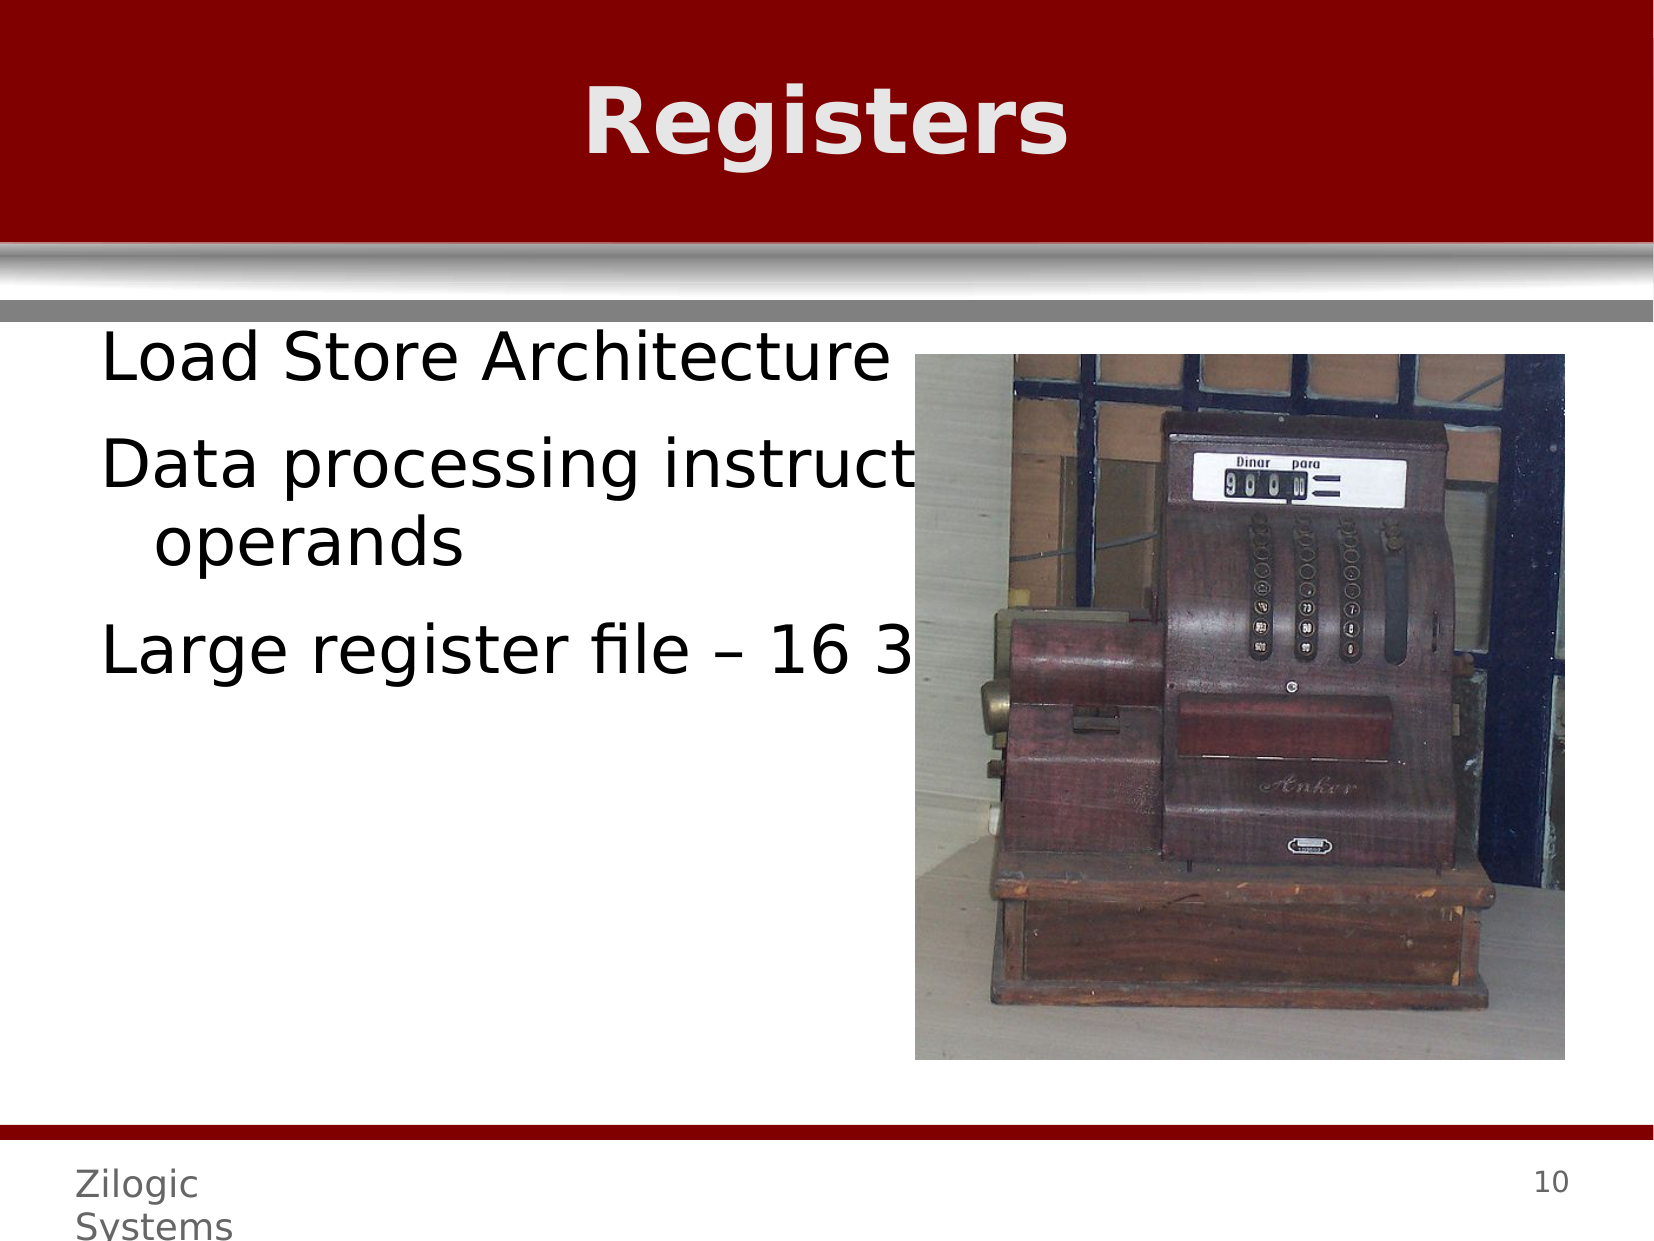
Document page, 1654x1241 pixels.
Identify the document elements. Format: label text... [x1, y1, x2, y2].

picture [915, 354, 1565, 1060]
title Registers [82, 26, 1571, 218]
list Load Store Architecture Data processing instructions – register operands Large register file – 16 32-bit registers [82, 318, 809, 1094]
